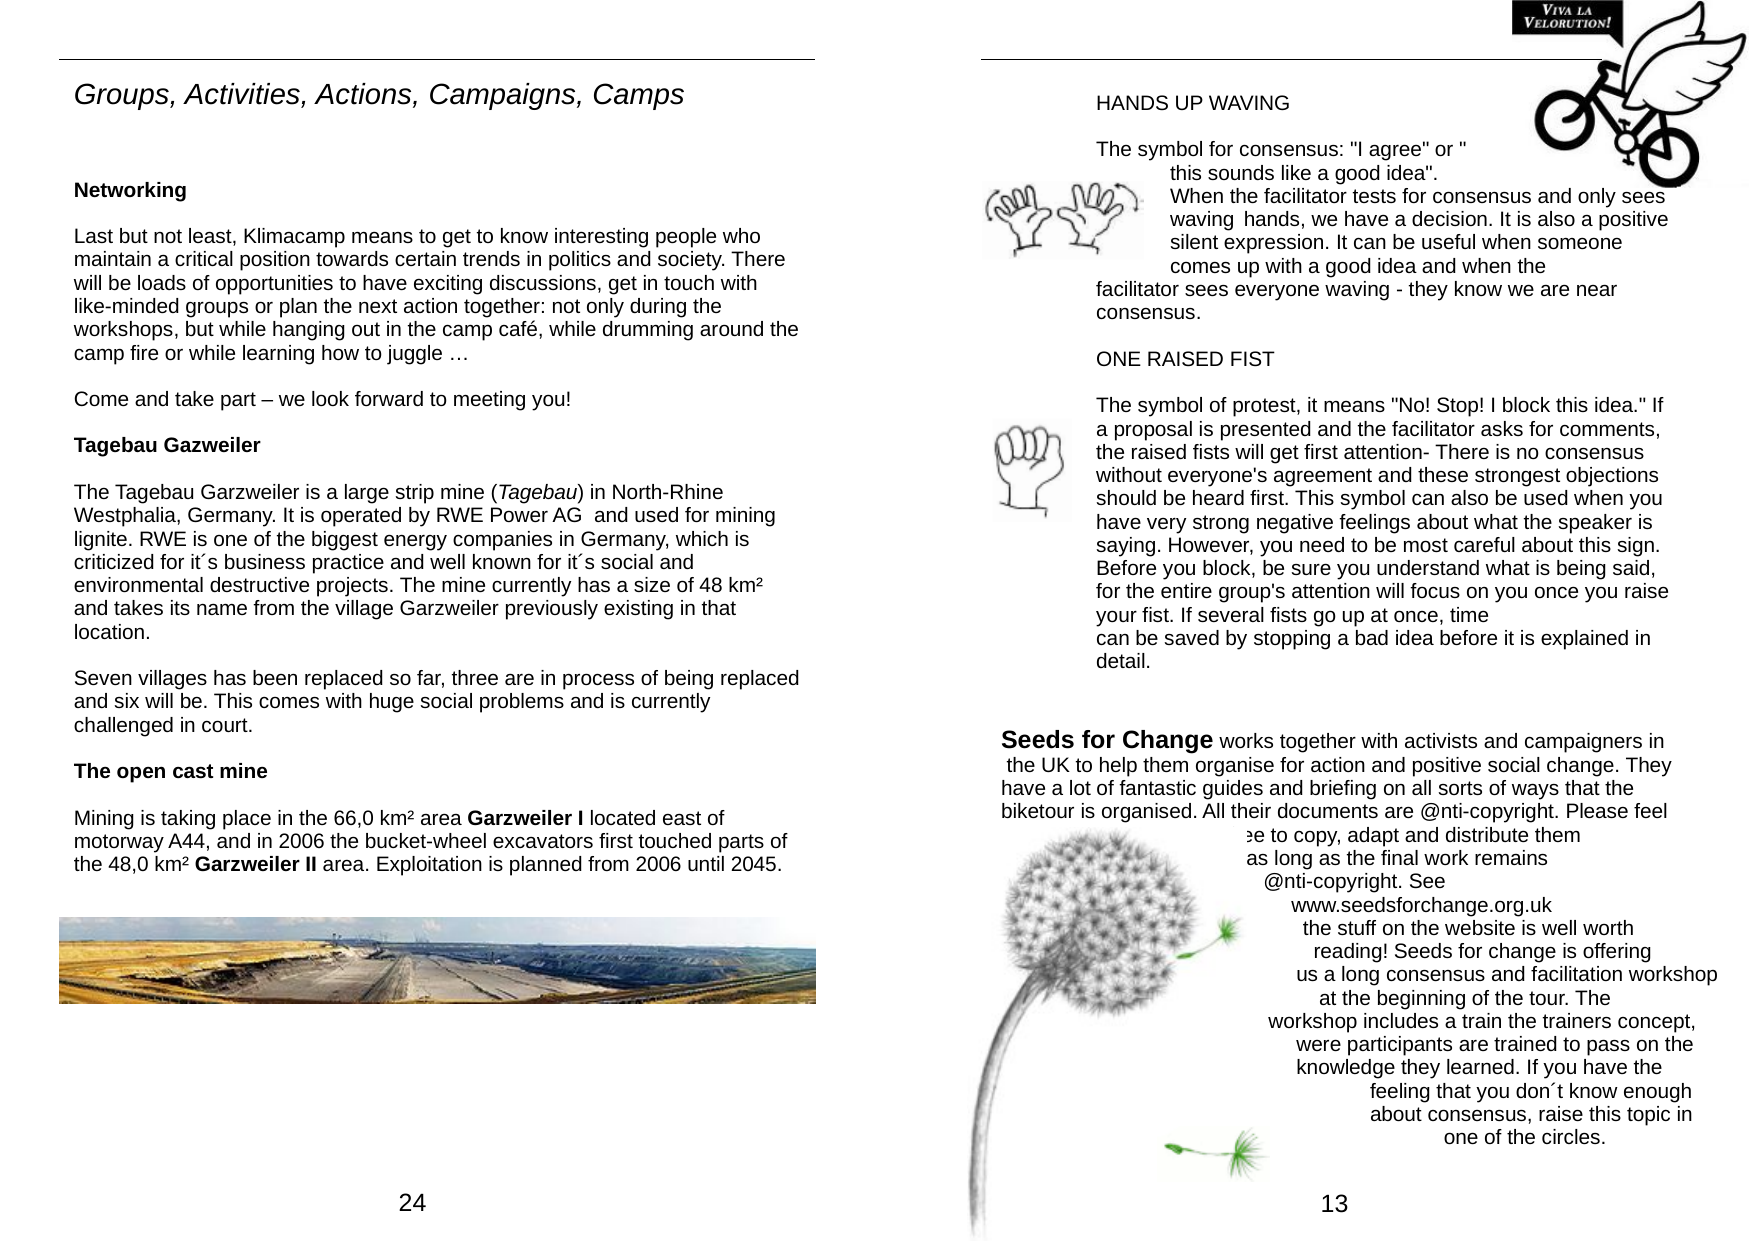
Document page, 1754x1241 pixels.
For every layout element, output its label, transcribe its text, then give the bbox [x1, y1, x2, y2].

text_box 13 [1305, 1181, 1395, 1225]
picture [981, 177, 1144, 267]
text_box Groups, Activities, Actions, Campaigns, Camps [59, 70, 815, 119]
picture [59, 917, 816, 1004]
text_box Networking Last but not least, Klimacamp means to get to know interesting people who maintain a critical position towards certain trends in politics and society. There will be loads of opportunities to have exciting discussions, get in touch with like-minded groups or plan the next action together: not only during the workshops, but while hanging out in the camp café, while drumming around the camp fire or while learning how to juggle … Come and take part – we look forward to meeting you! Tagebau Gazweiler The Tagebau Garzweiler is a large strip mine (Tagebau) in North-Rhine Westphalia, Germany. It is operated by RWE Power AG and used for mining lignite. RWE is one of the biggest energy companies in Germany, which is criticized for it´s business practice and well known for it´s social and environmental destructive projects. The mine currently has a size of 48 km² and takes its name from the village Garzweiler previously existing in that location. Seven villages has been replaced so far, three are in process of being replaced and six will be. This comes with huge social problems and is currently challenged in court. The open cast mine Mining is taking place in the 66,0 km² area Garzweiler I located east of motorway A44, and in 2006 the bucket-wheel excavators first touched parts of the 48,0 km² Garzweiler II area. Exploitation is planned from 2006 until 2045. [59, 147, 816, 882]
picture [981, 416, 1075, 533]
picture [967, 827, 1270, 1241]
text_box HANDS UP WAVING The symbol for consensus: "I agree" or " this sounds like a good idea". When the facilitator tests for consensus and only sees waving hands, we have a decision. It is also a positive silent expression. It can be useful when someone comes up with a good idea and when the facilitator sees everyone waving - they know we are near consensus. ONE RAISED FIST The symbol of protest, it means "No! Stop! I block this idea." If a proposal is presented and the facilitator asks for comments, the raised fists will get first attention- There is no consensus without everyone's agreement and these strongest objections should be heard first. This symbol can also be used when you have very strong negative feelings about what the speaker is saying. However, you need to be most careful about this sign. Before you block, be sure you understand what is being said, for the entire group's attention will focus on you once you raise your fist. If several fists go up at once, time can be saved by stopping a bad idea before it is explained in detail. [933, 84, 1690, 674]
picture [1512, 0, 1749, 192]
text_box 24 [383, 1181, 473, 1224]
text_box Seeds for Change works together with activists and campaigners in the UK to help them organise for action and positive social change. They have a lot of fantastic guides and briefing on all sorts of ways that the biketour is organised. All their documents are @nti-copyright. Please feel free to copy, adapt and distribute them as long as the final work remains @nti-copyright. See www.seedsforchange.org.uk the stuff on the website is well worth reading! Seeds for change is offering us a long consensus and facilitation workshop at the beginning of the tour. The workshop includes a train the trainers concept, were participants are trained to pass on the knowledge they learned. If you have the feeling that you don´t know enough about consensus, raise this topic in one of the circles. [986, 648, 1743, 1152]
